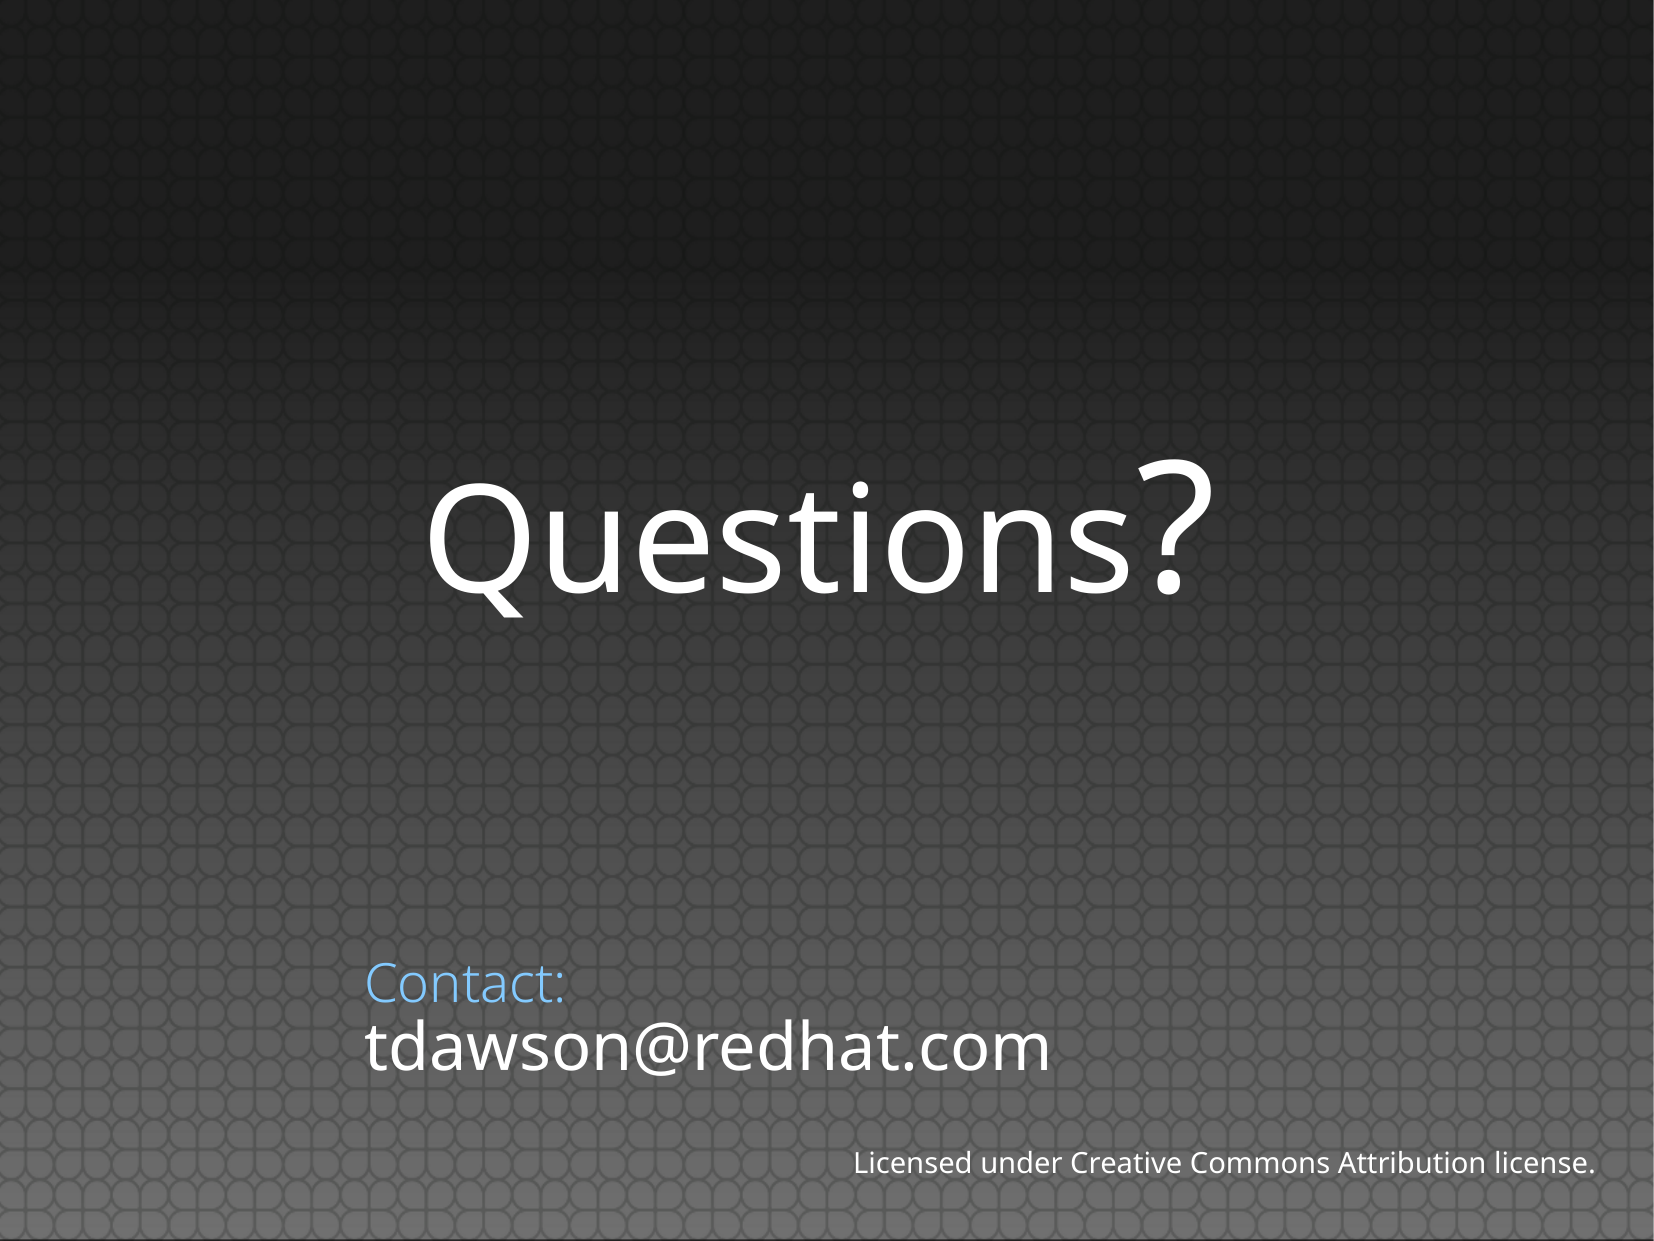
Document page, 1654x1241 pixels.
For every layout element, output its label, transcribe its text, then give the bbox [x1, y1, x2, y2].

title Questions? [30, 418, 1606, 624]
picture [0, 0, 1654, 1241]
text_box Contact: [349, 937, 703, 1013]
text_box Licensed under Creative Commons Attribution license. [52, 1135, 1612, 1219]
text_box tdawson@redhat.com [349, 992, 1455, 1082]
